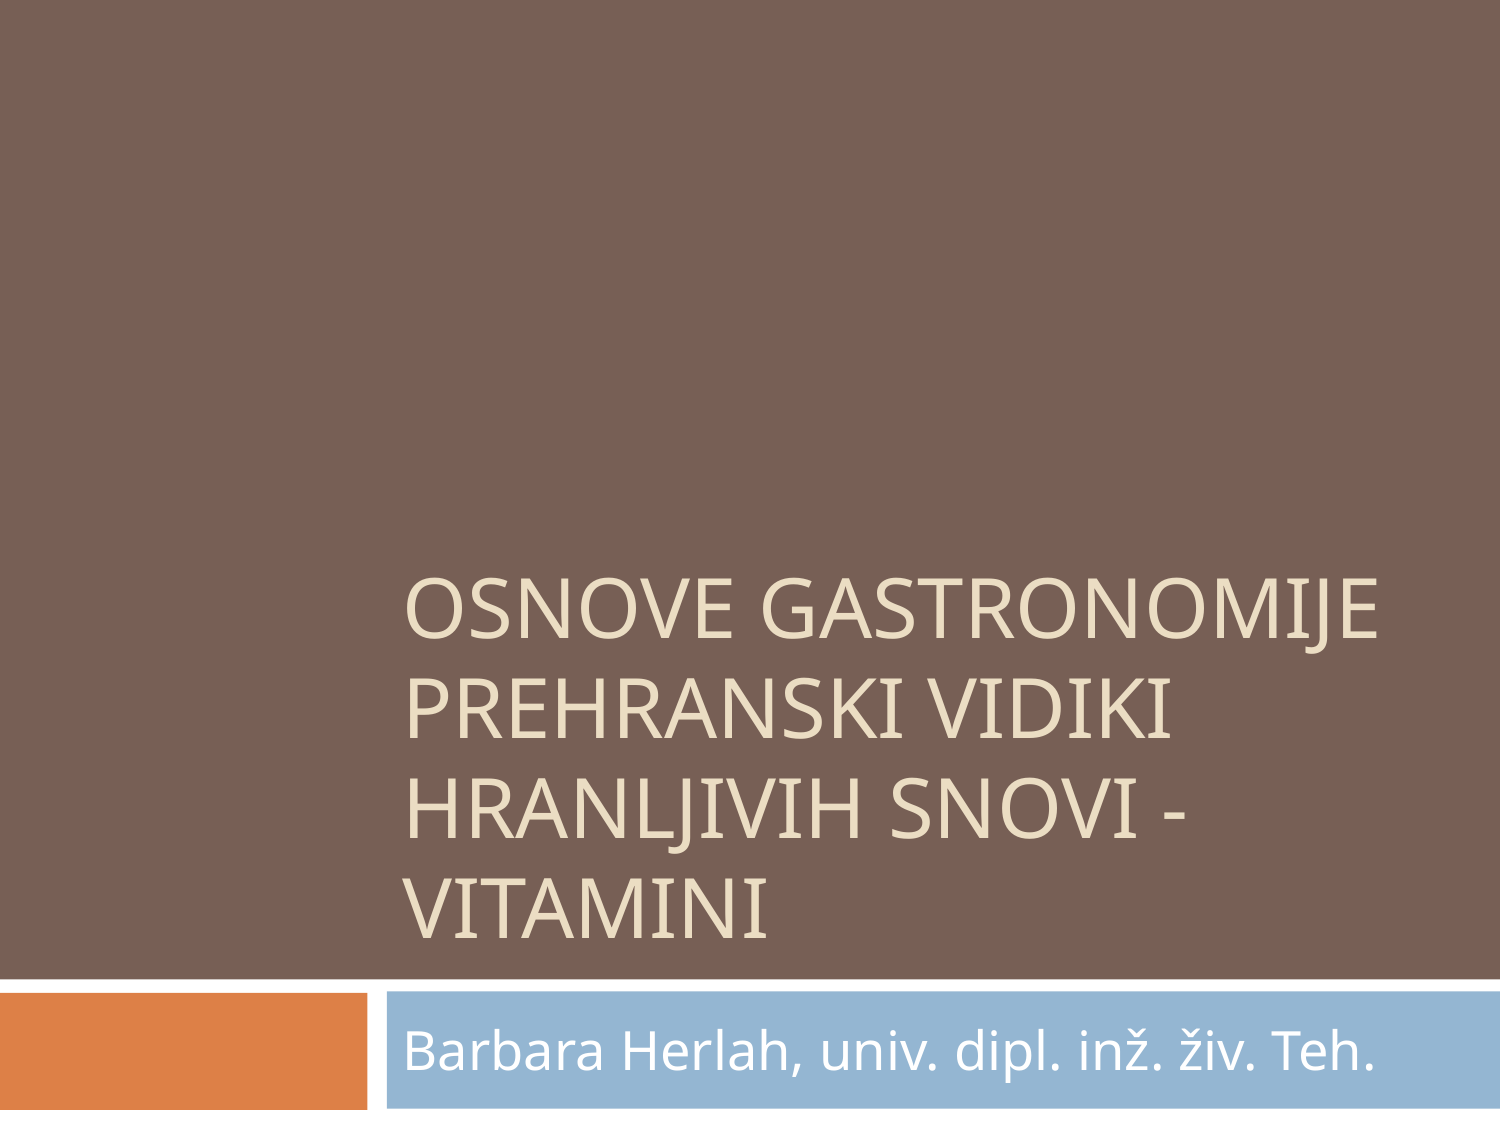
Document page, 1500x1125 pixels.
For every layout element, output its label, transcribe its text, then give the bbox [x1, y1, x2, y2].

title OSNOVE GASTRONOMIJE PREHRANSKI VIDIKI HRANLJIVIH SNOVI - VITAMINI [387, 447, 1450, 963]
text_box Barbara Herlah, univ. dipl. inž. živ. Teh. [387, 992, 1488, 1105]
